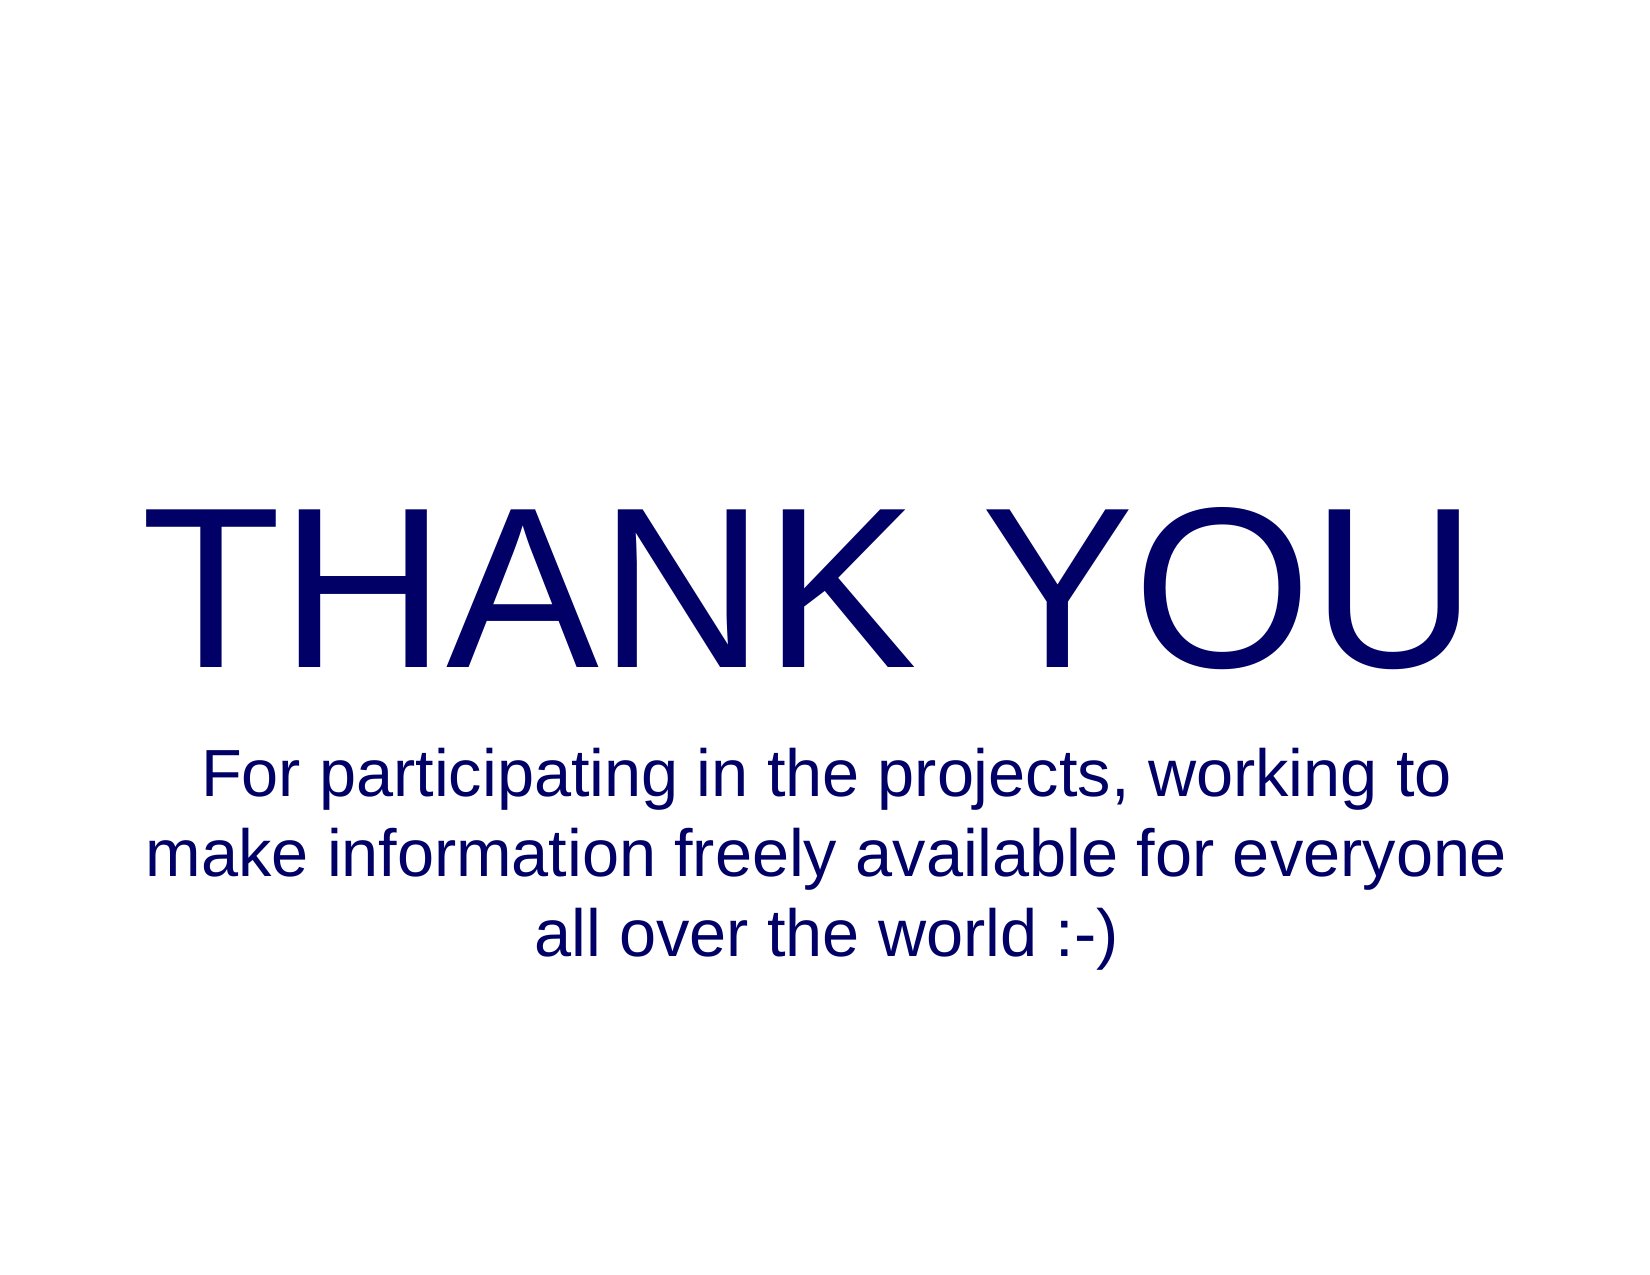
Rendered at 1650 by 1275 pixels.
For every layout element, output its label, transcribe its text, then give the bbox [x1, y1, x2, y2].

text_box THANK YOU For participating in the projects, working to make information freely available for everyone all over the world :-) [133, 430, 1521, 1270]
